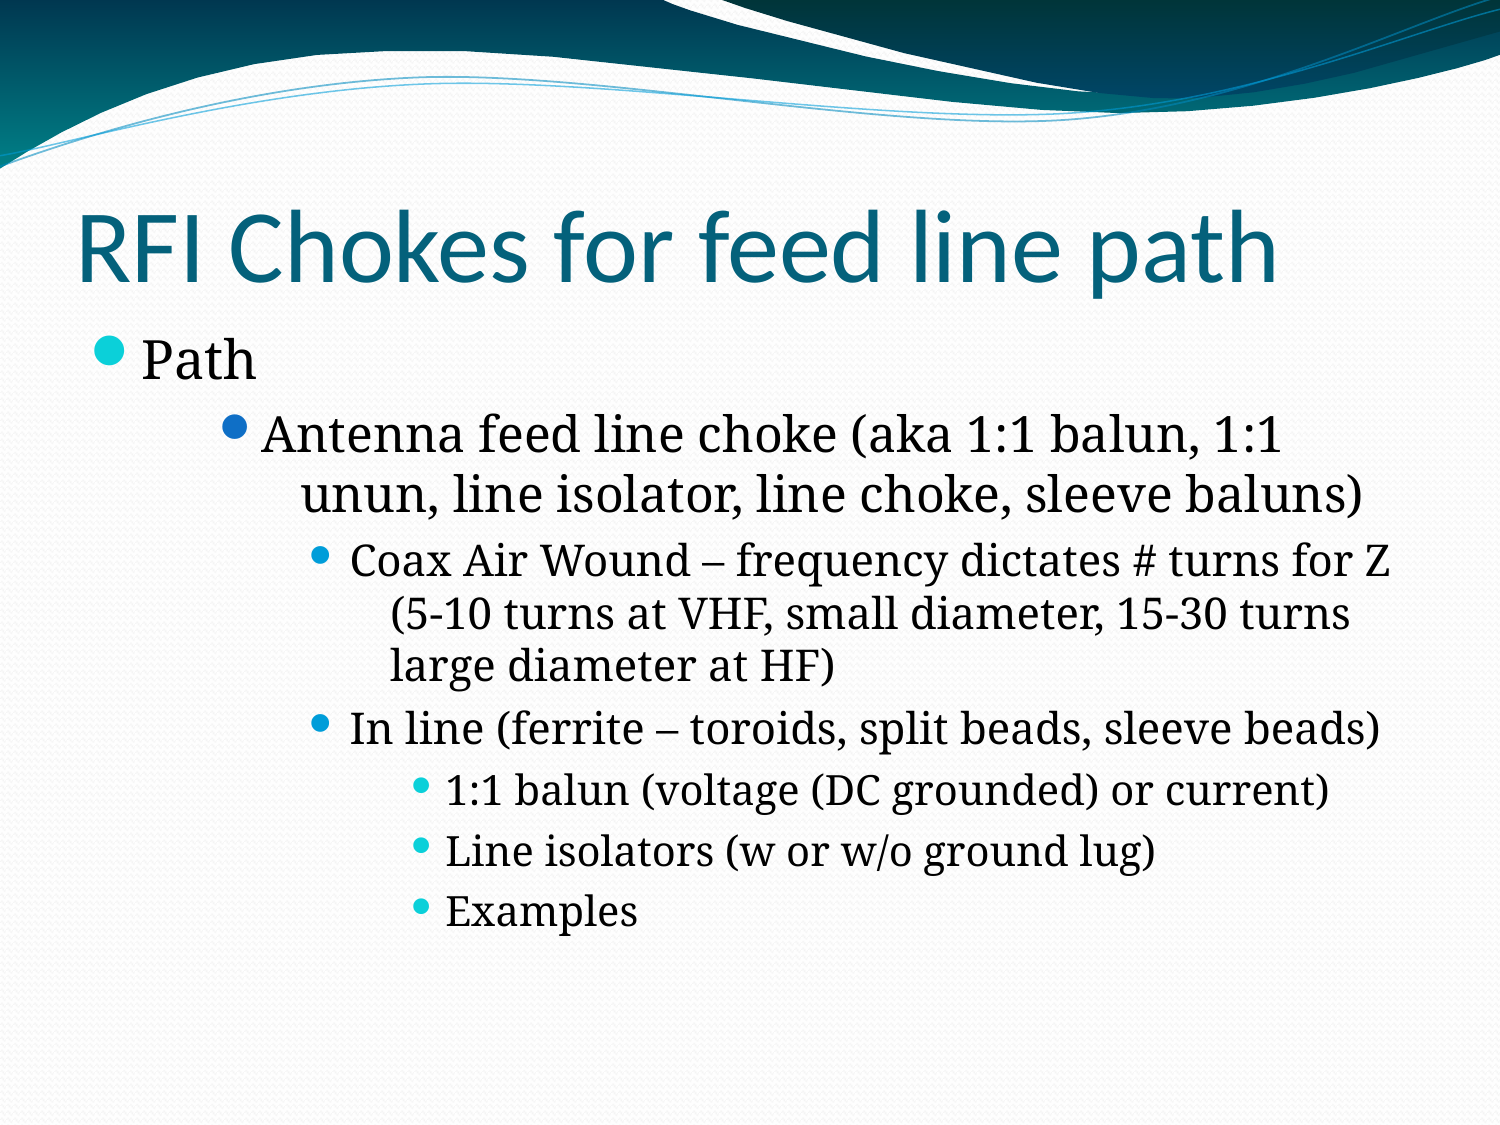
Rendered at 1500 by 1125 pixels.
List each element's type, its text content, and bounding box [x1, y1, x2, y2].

title RFI Chokes for feed line path [75, 115, 1426, 304]
list Path Antenna feed line choke (aka 1:1 balun, 1:1 unun, line isolator, line choke, sleeve baluns) Coax Air Wound – frequency dictates # turns for Z (5-10 turns at VHF, small diameter, 15-30 turns large diameter at HF) In line (ferrite – toroids, split beads, sleeve beads) 1:1 balun (voltage (DC grounded) or current) Line isolators (w or w/o ground lug) Examples [75, 317, 1426, 1038]
